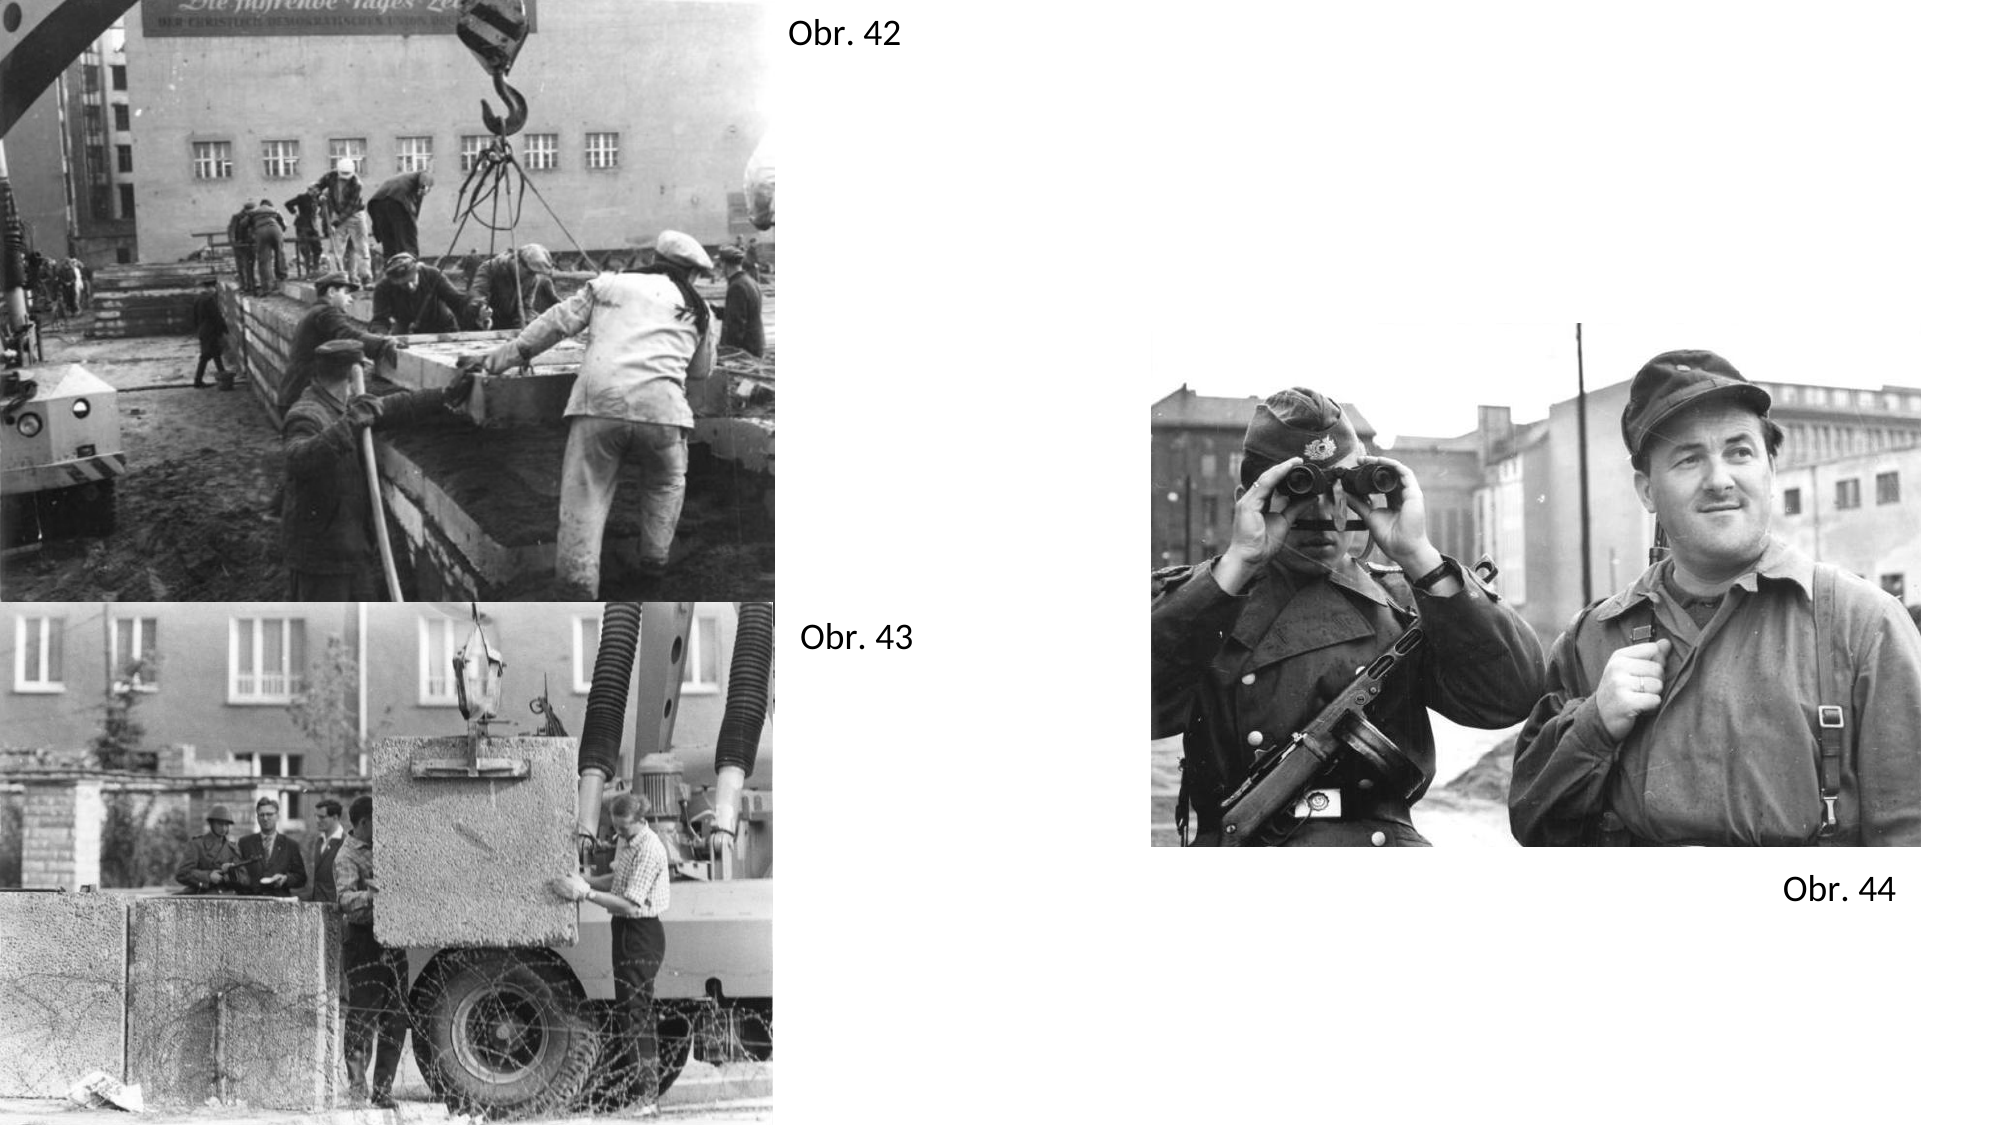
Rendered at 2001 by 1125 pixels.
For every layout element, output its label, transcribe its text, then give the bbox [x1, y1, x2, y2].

text_box Obr. 43 [785, 604, 1090, 666]
text_box Obr. 44 [1768, 856, 1916, 918]
text_box [0, 0, 775, 714]
picture [0, 602, 773, 1125]
picture [1151, 323, 1921, 847]
text_box Obr. 42 [773, 0, 1041, 61]
